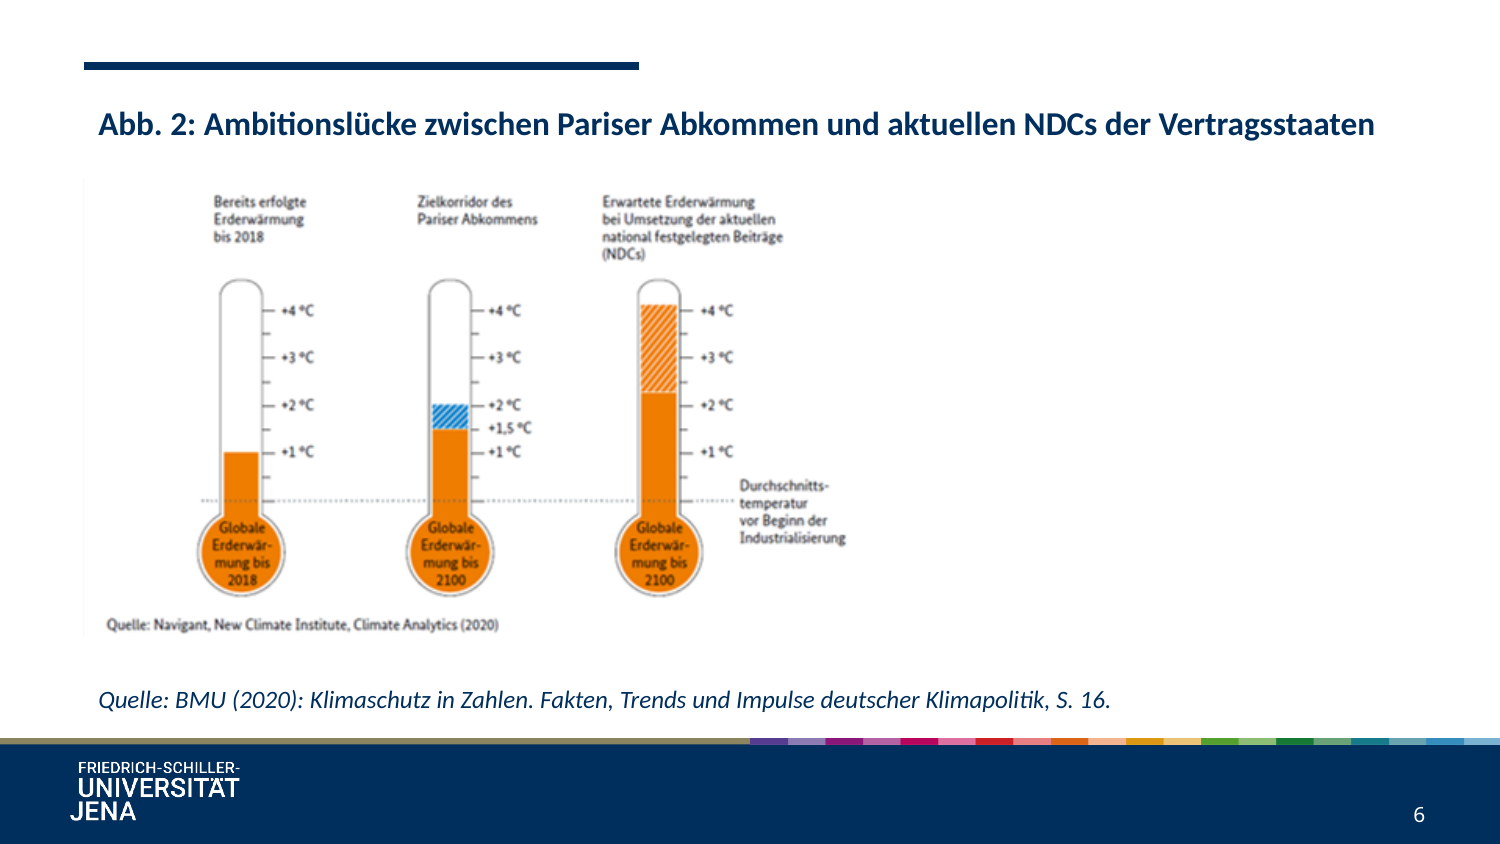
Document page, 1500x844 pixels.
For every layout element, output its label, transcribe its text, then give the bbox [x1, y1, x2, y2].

picture [68, 755, 241, 827]
text_box Abb. 2: Ambitionslücke zwischen Pariser Abkommen und aktuellen NDCs der Vertragsstaaten [83, 94, 1452, 150]
picture [83, 178, 890, 637]
text_box Quelle: BMU (2020): Klimaschutz in Zahlen. Fakten, Trends und Impulse deutscher Klimapolitik, S. 16. [83, 675, 1158, 721]
picture [750, 738, 1500, 745]
